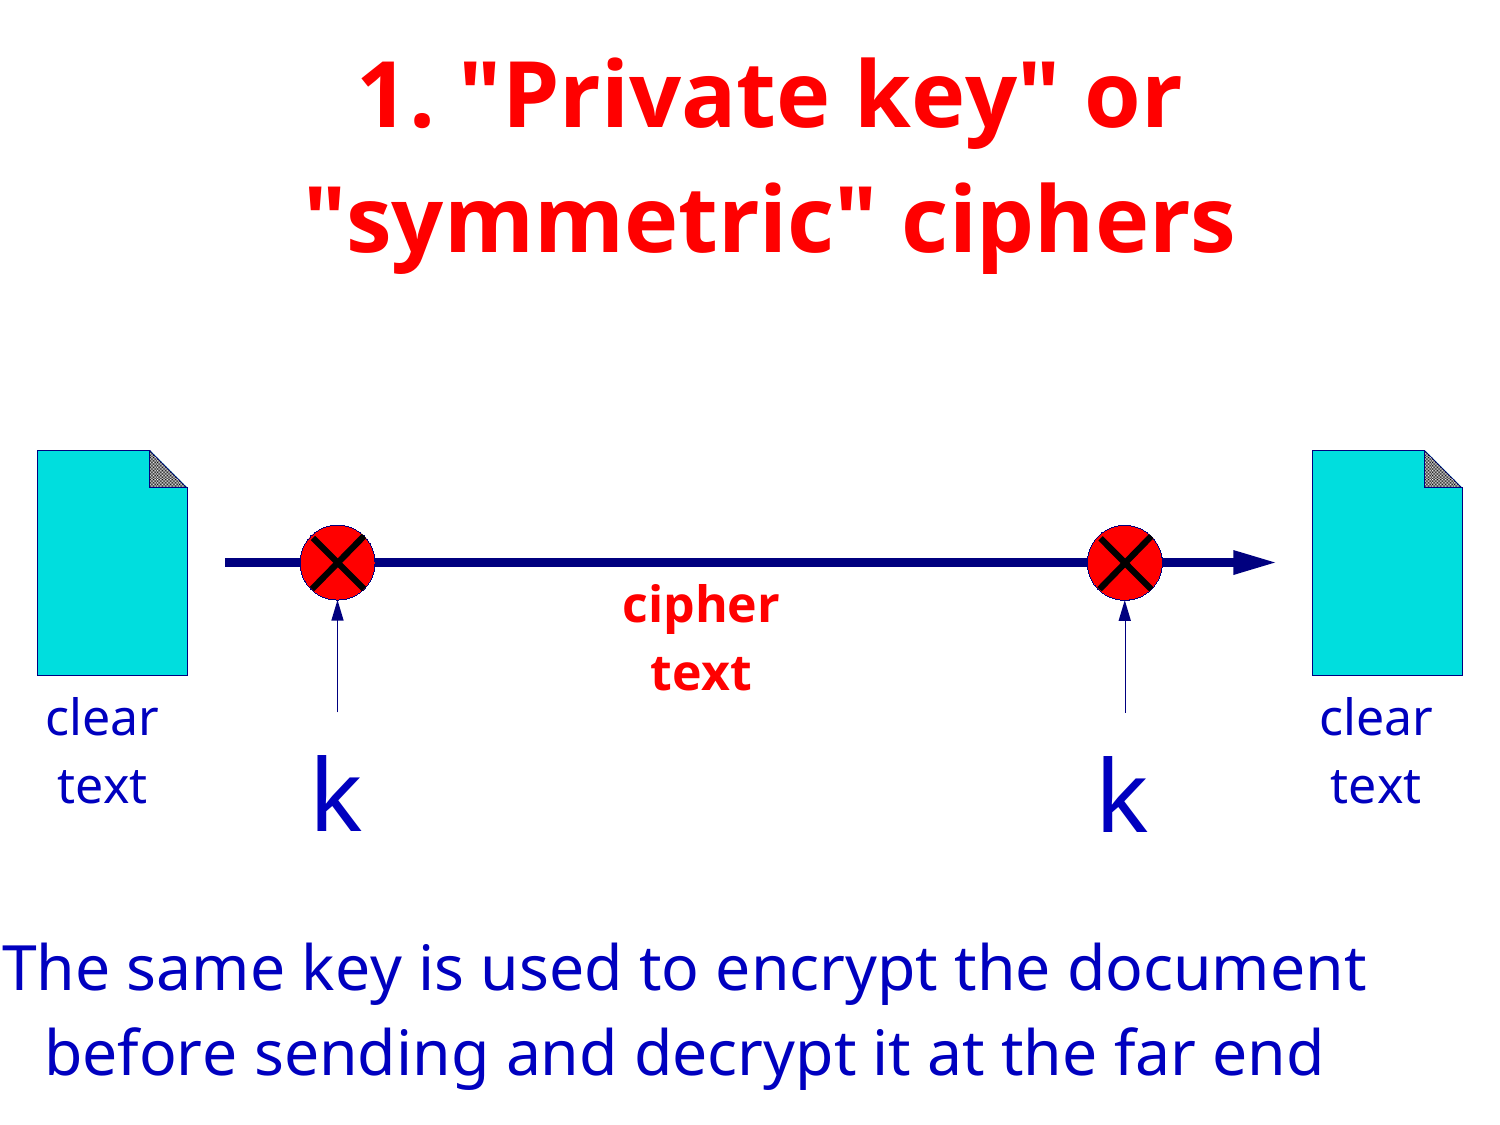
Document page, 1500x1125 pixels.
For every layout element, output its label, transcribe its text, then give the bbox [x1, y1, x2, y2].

text_box k [309, 724, 364, 862]
text_box [314, 569, 361, 601]
text_box [37, 450, 188, 676]
text_box [300, 525, 361, 587]
text_box clear text [1319, 681, 1434, 819]
text_box [1087, 525, 1149, 601]
text_box cipher text [622, 568, 781, 706]
text_box clear text [45, 681, 160, 819]
title 1. "Private key" or "symmetric" ciphers [71, 29, 1469, 255]
text_box [343, 539, 376, 586]
text_box [1312, 450, 1463, 676]
text_box The same key is used to encrypt the document before sending and decrypt it at the far end [2, 923, 1369, 1094]
text_box [1131, 539, 1163, 587]
text_box k [1095, 725, 1150, 862]
